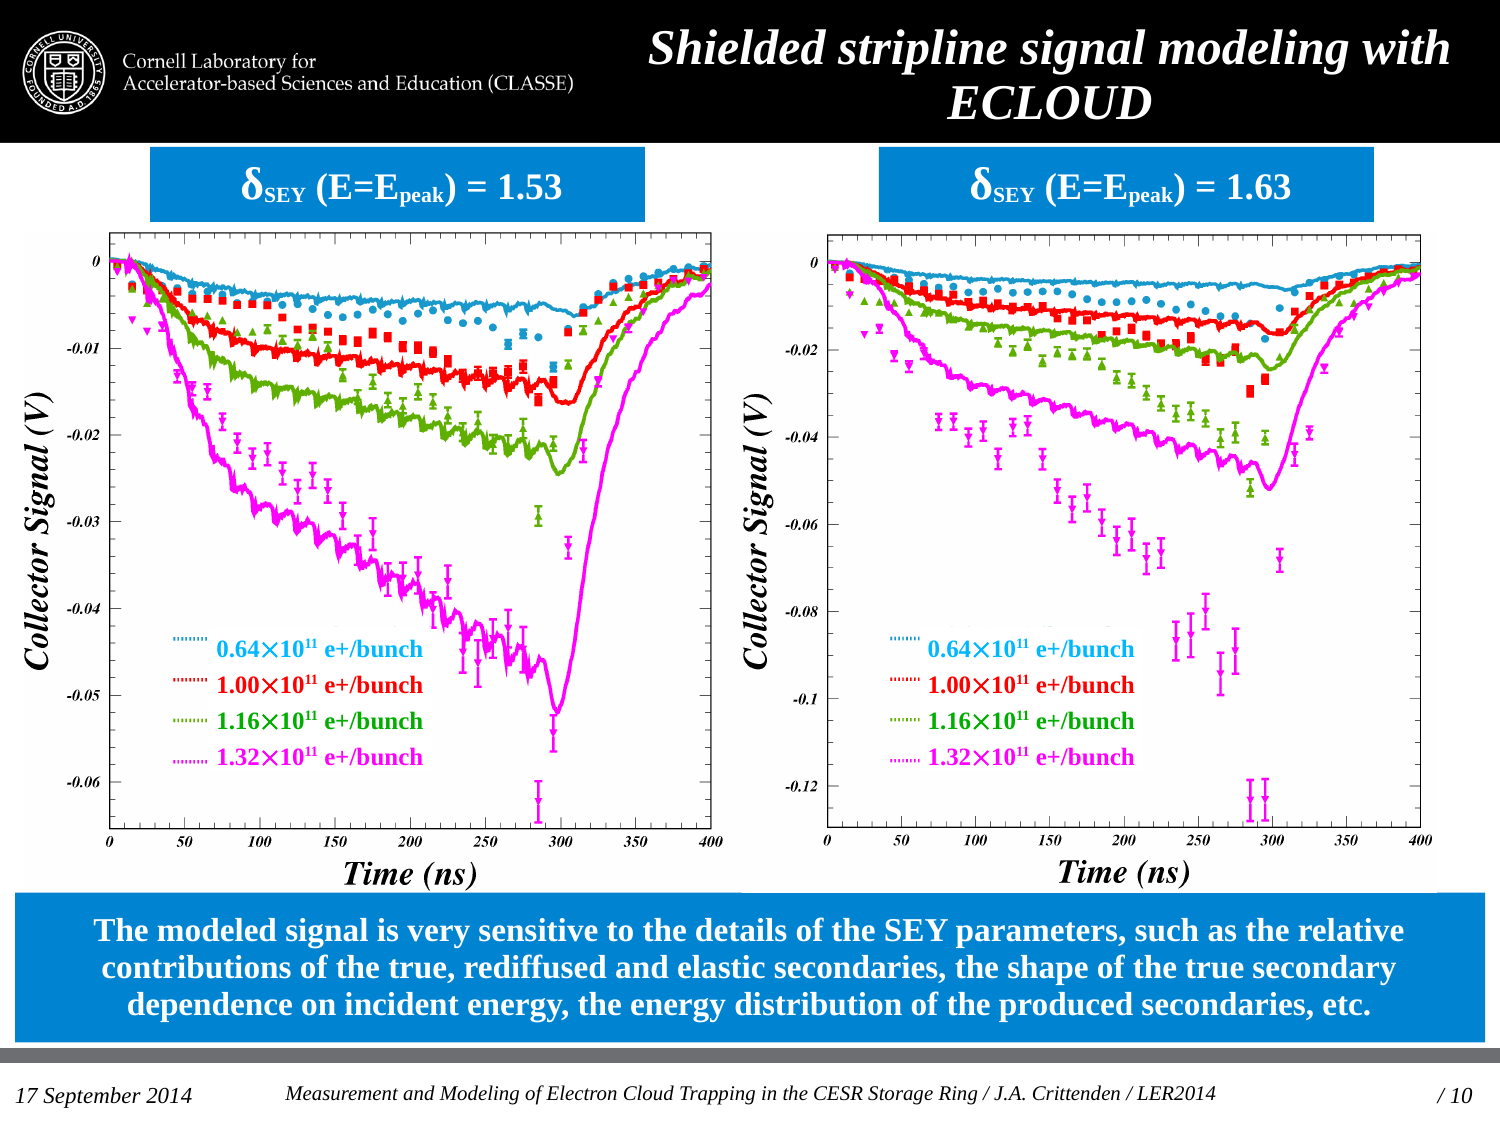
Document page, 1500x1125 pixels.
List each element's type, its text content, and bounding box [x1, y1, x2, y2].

picture [23, 232, 1437, 893]
text_box 0.641011 e+/bunch 1.001011 e+/bunch 1.161011 e+/bunch 1.321011 e+/bunch [208, 626, 432, 771]
picture [0, 0, 1500, 143]
text_box 0.641011 e+/bunch 1.001011 e+/bunch 1.161011 e+/bunch 1.321011 e+/bunch [920, 626, 1143, 771]
text_box The modeled signal is very sensitive to the details of the SEY parameters, such as the relative contributions of the true, rediffused and elastic secondaries, the shape of the true secondary dependence on incident energy, the energy distribution of the produced secondaries, etc. [15, 892, 1486, 1043]
text_box δSEY (E=Epeak) = 1.53 [150, 146, 645, 222]
text_box δSEY (E=Epeak) = 1.63 [878, 146, 1374, 222]
title Shielded stripline signal modeling with ECLOUD [600, 7, 1500, 143]
